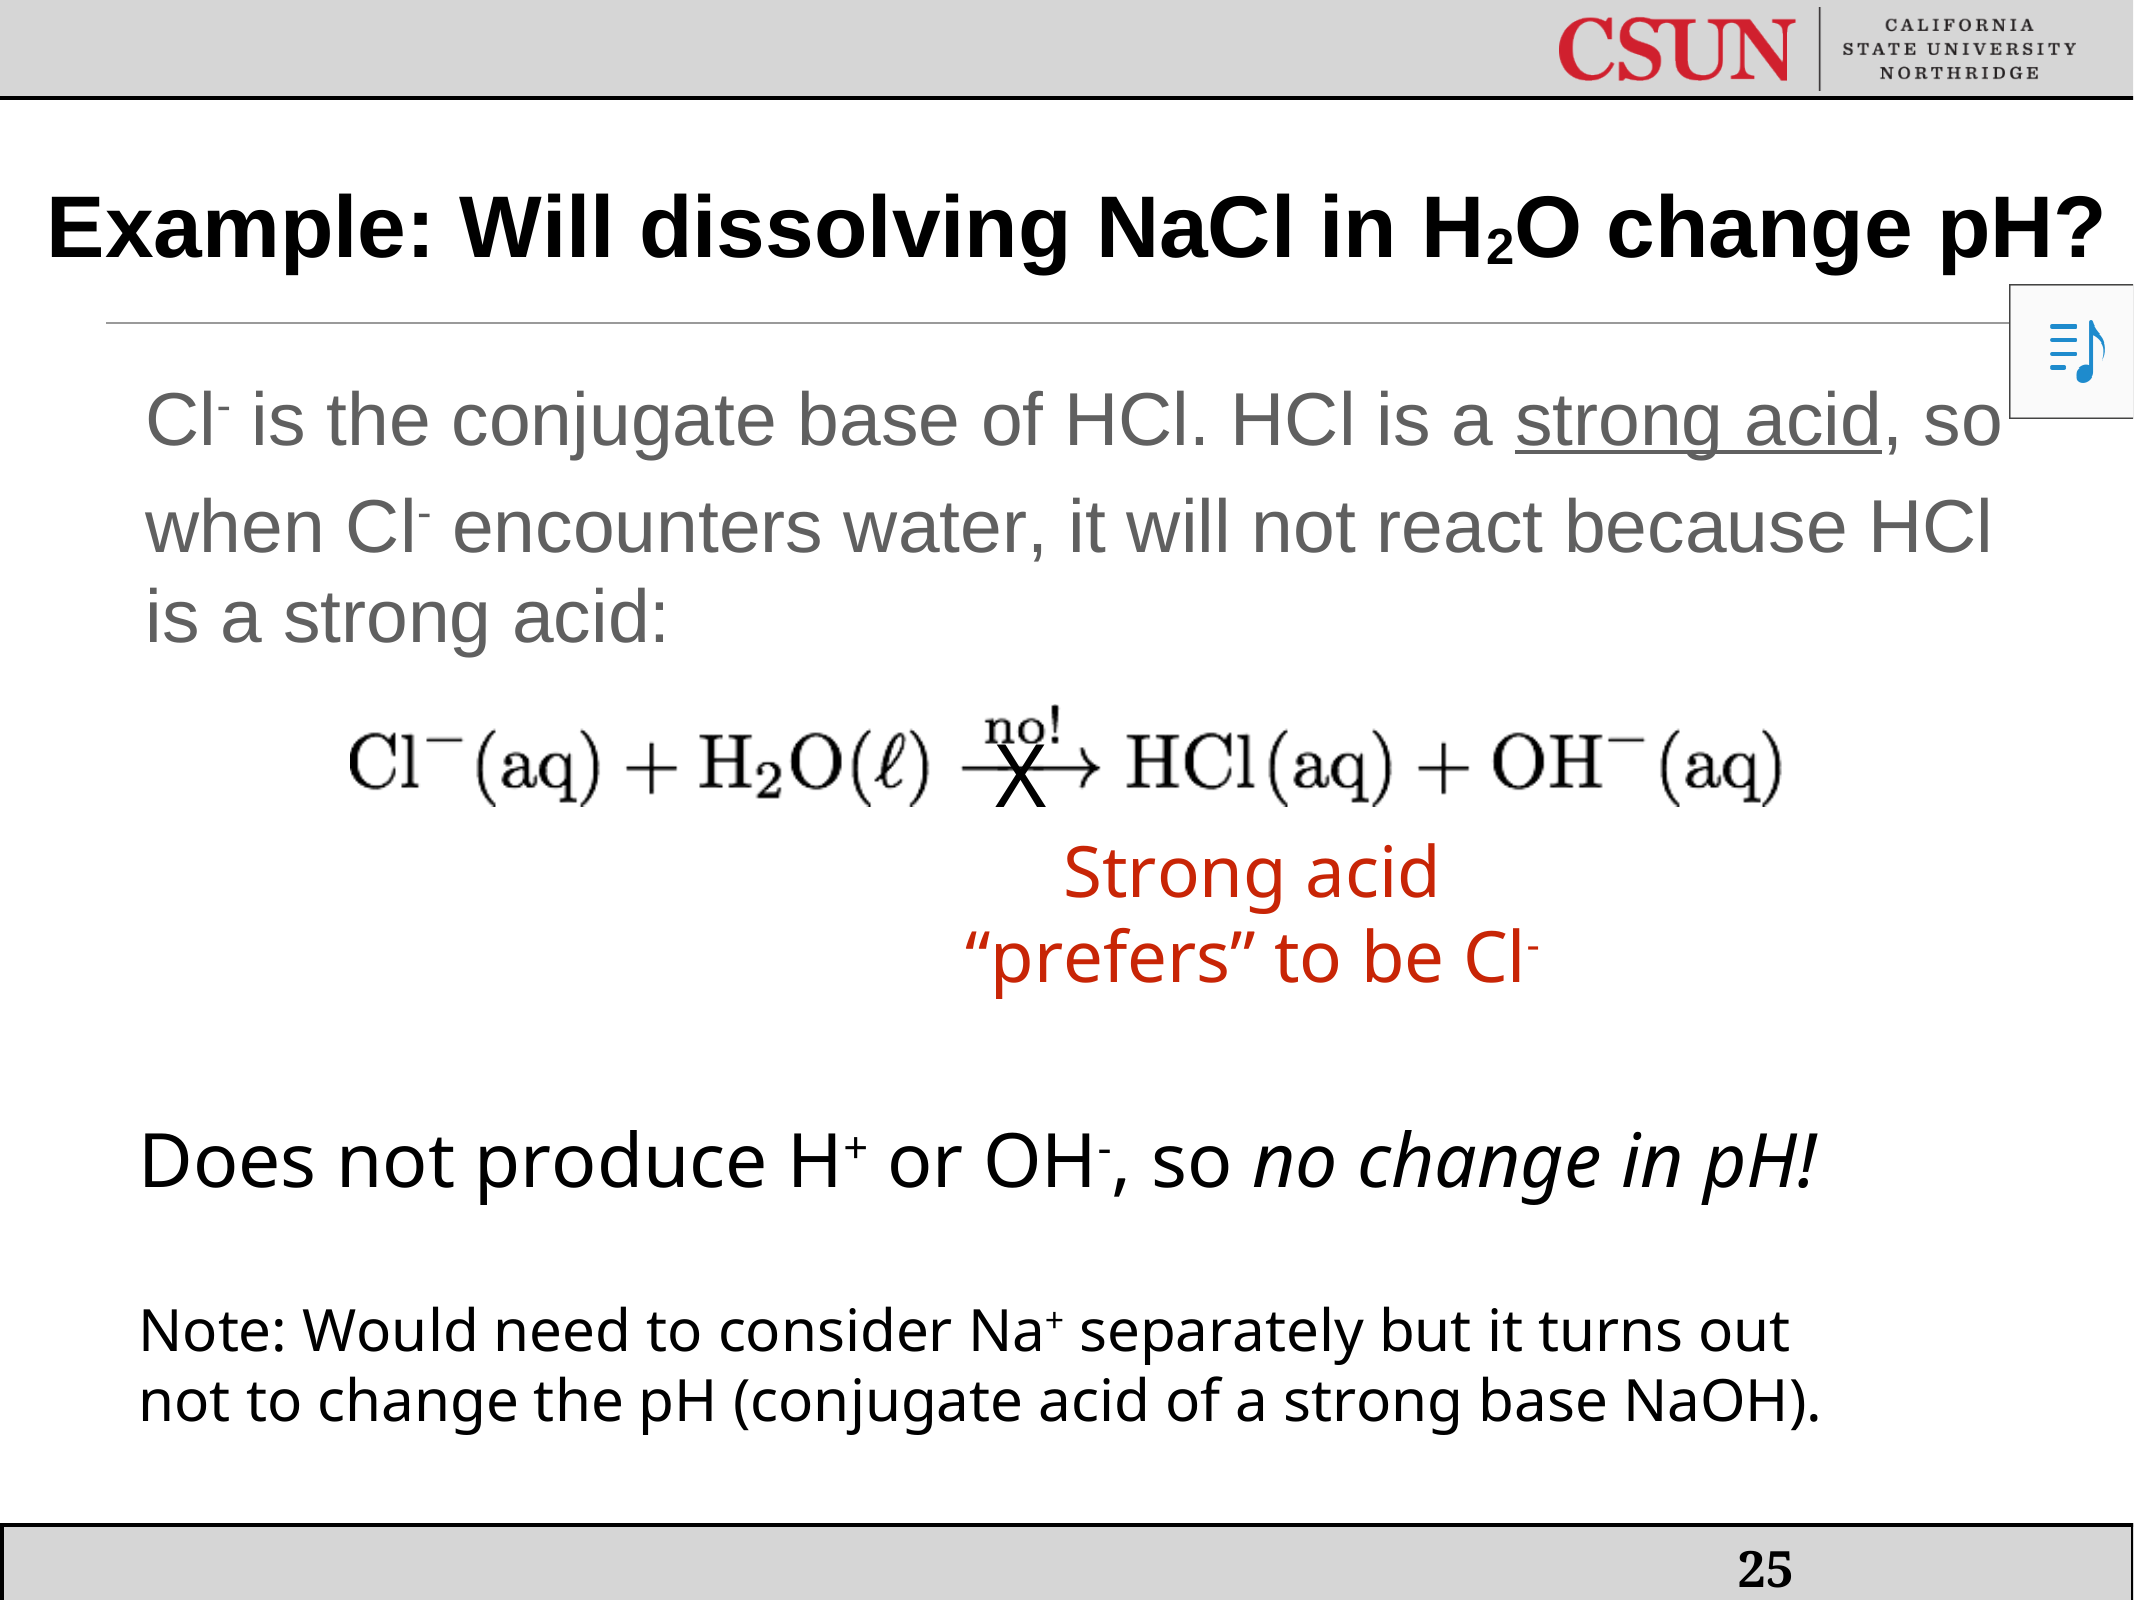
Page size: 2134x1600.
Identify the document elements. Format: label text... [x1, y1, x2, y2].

list Cl- is the conjugate base of HCl. HCl is a strong acid, so when Cl- encounters water, it will not react because HCl is a strong acid: [93, 362, 2040, 962]
text_box [2008, 283, 2134, 421]
text_box Does not produce H+ or OH-, so no change in pH! Note: Would need to consider Na+ separately but it turns out not to change the pH (conjugate acid of a strong base NaOH). [123, 1105, 1992, 1441]
picture [1559, 7, 2076, 91]
title Example: Will dissolving NaCl in H2O change pH? [38, 168, 2134, 284]
text_box Strong acid “prefers” to be Cl- [956, 818, 1549, 1005]
text_box X [986, 711, 1056, 834]
picture [350, 704, 1784, 807]
